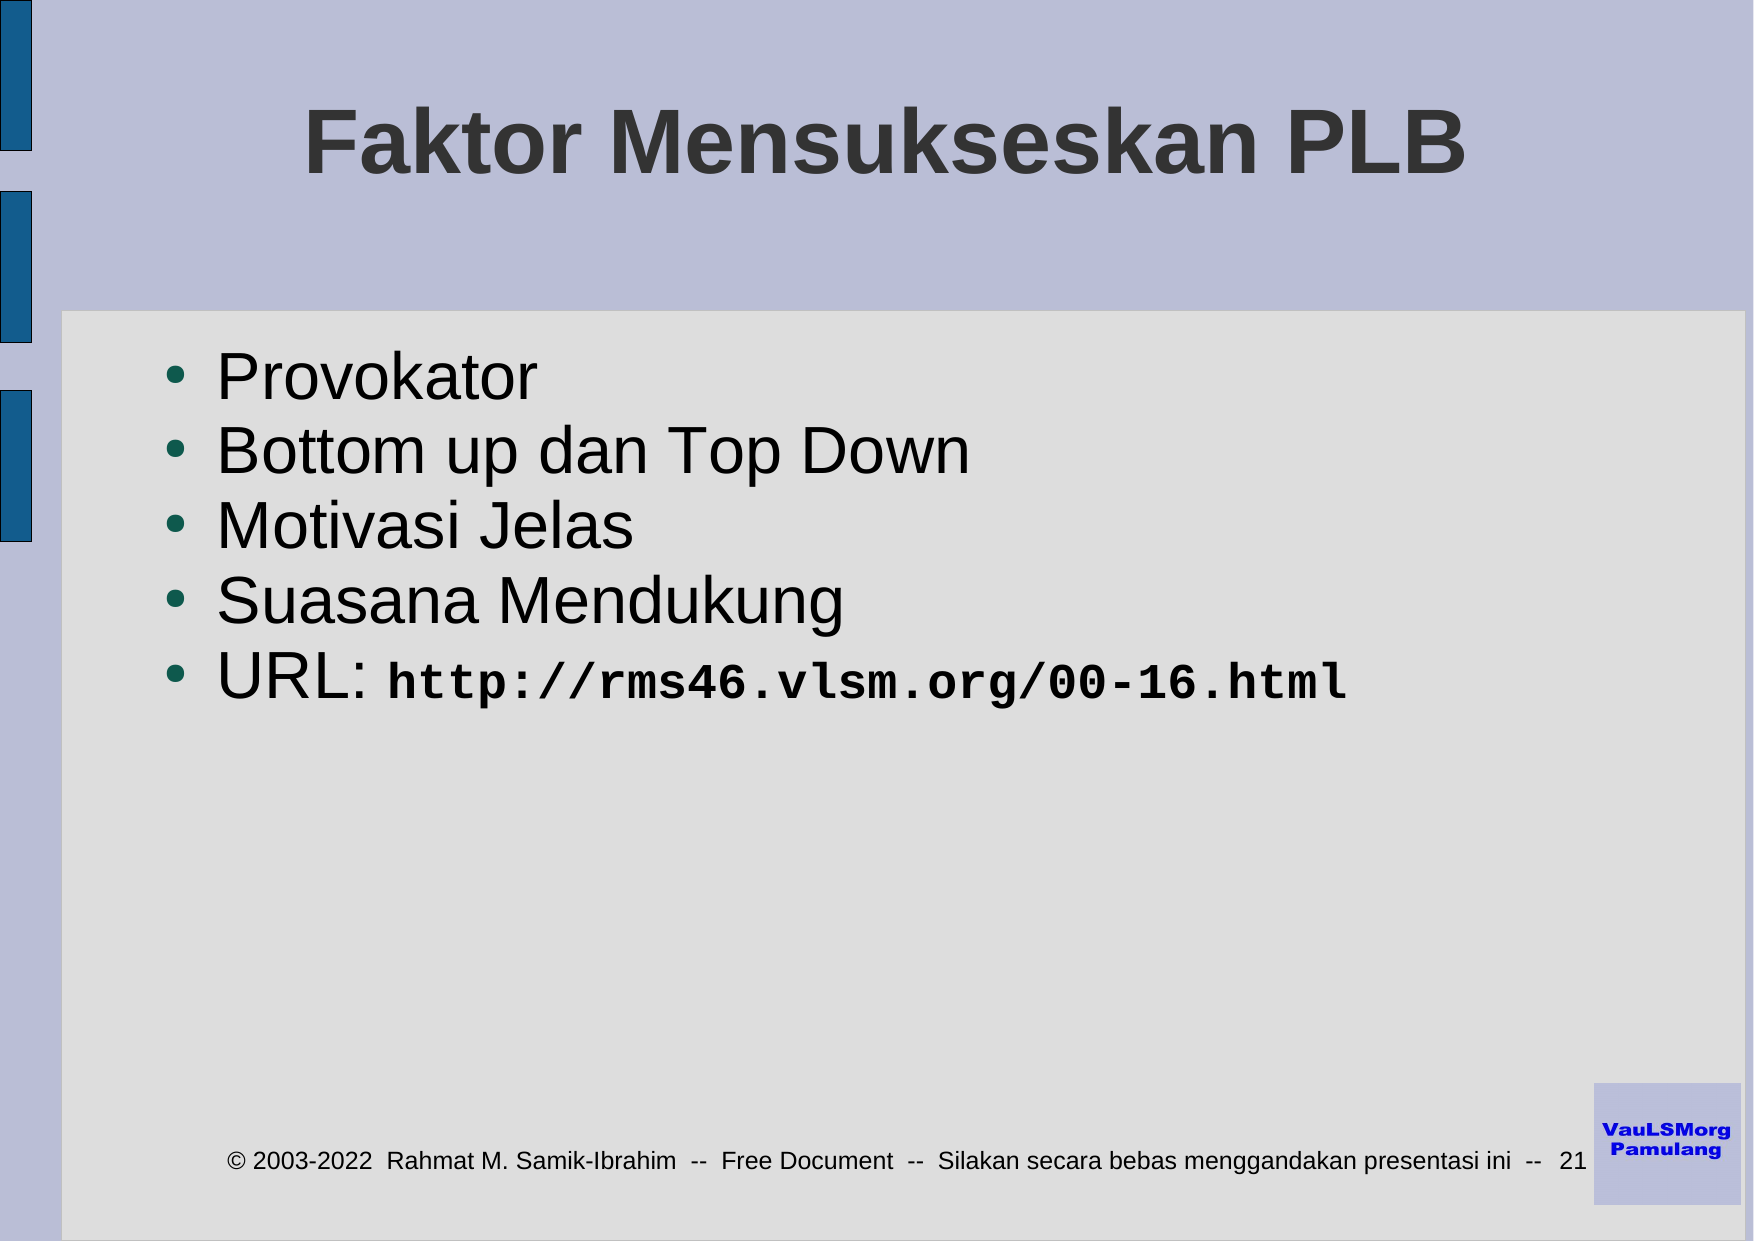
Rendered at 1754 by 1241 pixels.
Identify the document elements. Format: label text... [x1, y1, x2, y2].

picture [1594, 1083, 1741, 1205]
list Provokator Bottom up dan Top Down Motivasi Jelas Suasana Mendukung URL: http://rms46.vlsm.org/00-16.html [145, 338, 1610, 1132]
title Faktor Mensukseskan PLB [53, 70, 1721, 214]
